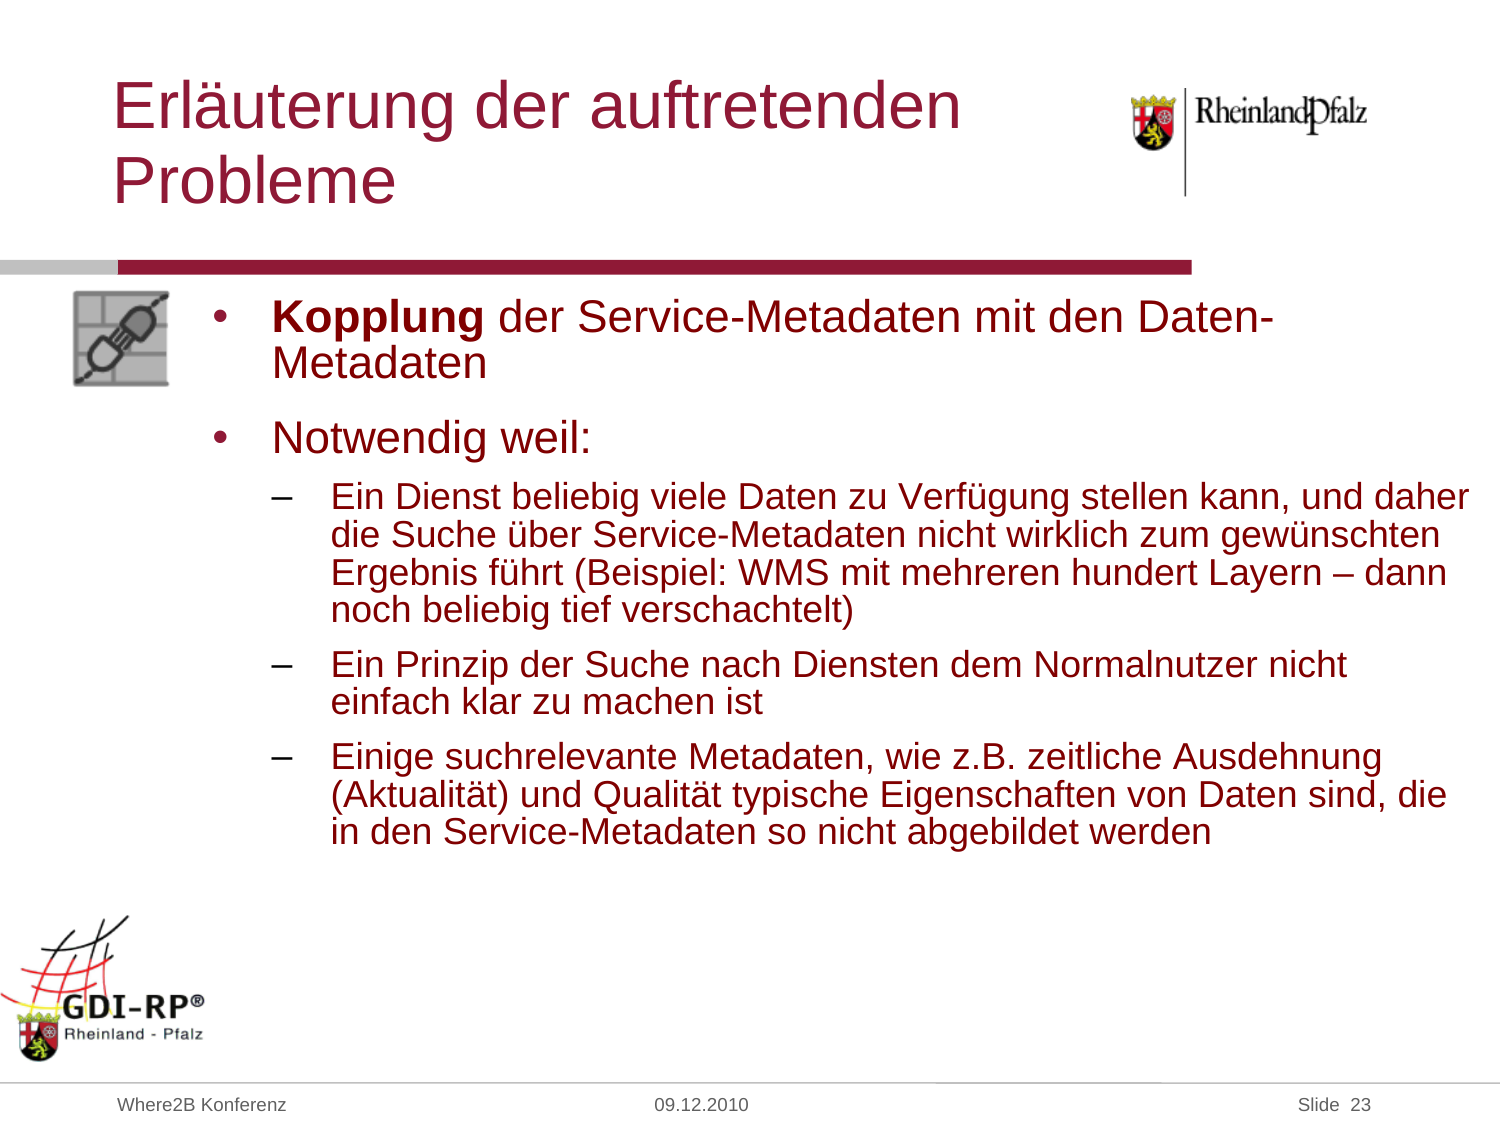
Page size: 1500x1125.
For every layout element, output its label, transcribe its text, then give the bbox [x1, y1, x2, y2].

picture [1131, 88, 1447, 198]
picture [0, 915, 207, 1063]
title Erläuterung der auftretenden Probleme [112, 63, 1071, 224]
picture [71, 288, 172, 389]
list Kopplung der Service-Metadaten mit den Daten-Metadaten Notwendig weil: Ein Dienst beliebig viele Daten zu Verfügung stellen kann, und daher die Suche über Service-Metadaten nicht wirklich zum gewünschten Ergebnis führt (Beispiel: WMS mit mehreren hundert Layern – dann noch beliebig tief verschachtelt) Ein Prinzip der Suche nach Diensten dem Normalnutzer nicht einfach klar zu machen ist Einige suchrelevante Metadaten, wie z.B. zeitliche Ausdehnung (Aktualität) und Qualität typische Eigenschaften von Daten sind, die in den Service-Metadaten so nicht abgebildet werden [212, 295, 1477, 917]
